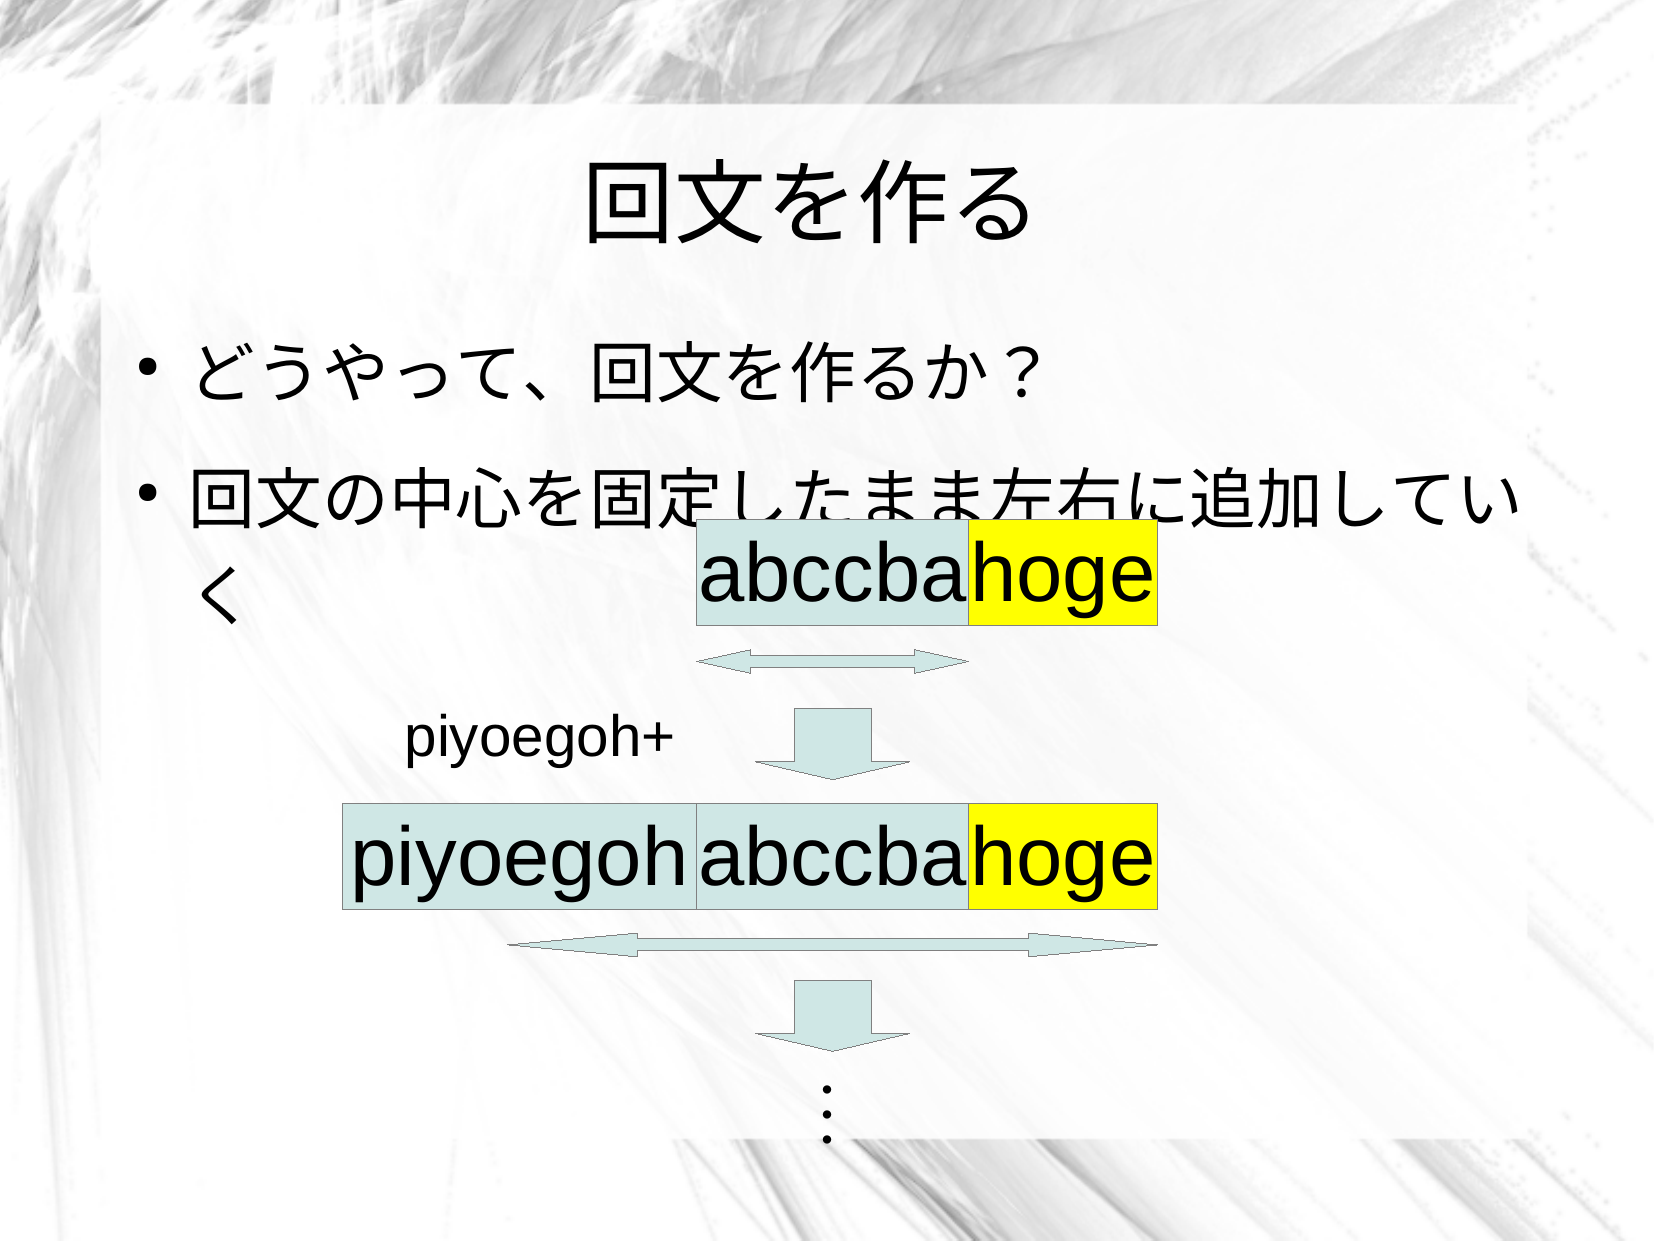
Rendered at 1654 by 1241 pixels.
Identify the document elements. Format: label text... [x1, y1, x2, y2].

text_box [696, 649, 969, 674]
text_box ･･･ [792, 1062, 875, 1182]
text_box [507, 933, 1158, 957]
text_box hoge [968, 519, 1158, 626]
text_box hoge [968, 803, 1158, 910]
text_box abccba [697, 803, 968, 910]
list どうやって、回文を作るか？ 回文の中心を固定したまま左右に追加していく [118, 319, 1571, 1139]
text_box piyoegoh [342, 803, 697, 910]
picture [0, 0, 1654, 1241]
text_box [755, 708, 910, 780]
text_box [755, 980, 910, 1052]
title 回文を作る [118, 112, 1506, 281]
text_box piyoegoh+ [389, 696, 697, 777]
text_box abccba [696, 519, 968, 626]
